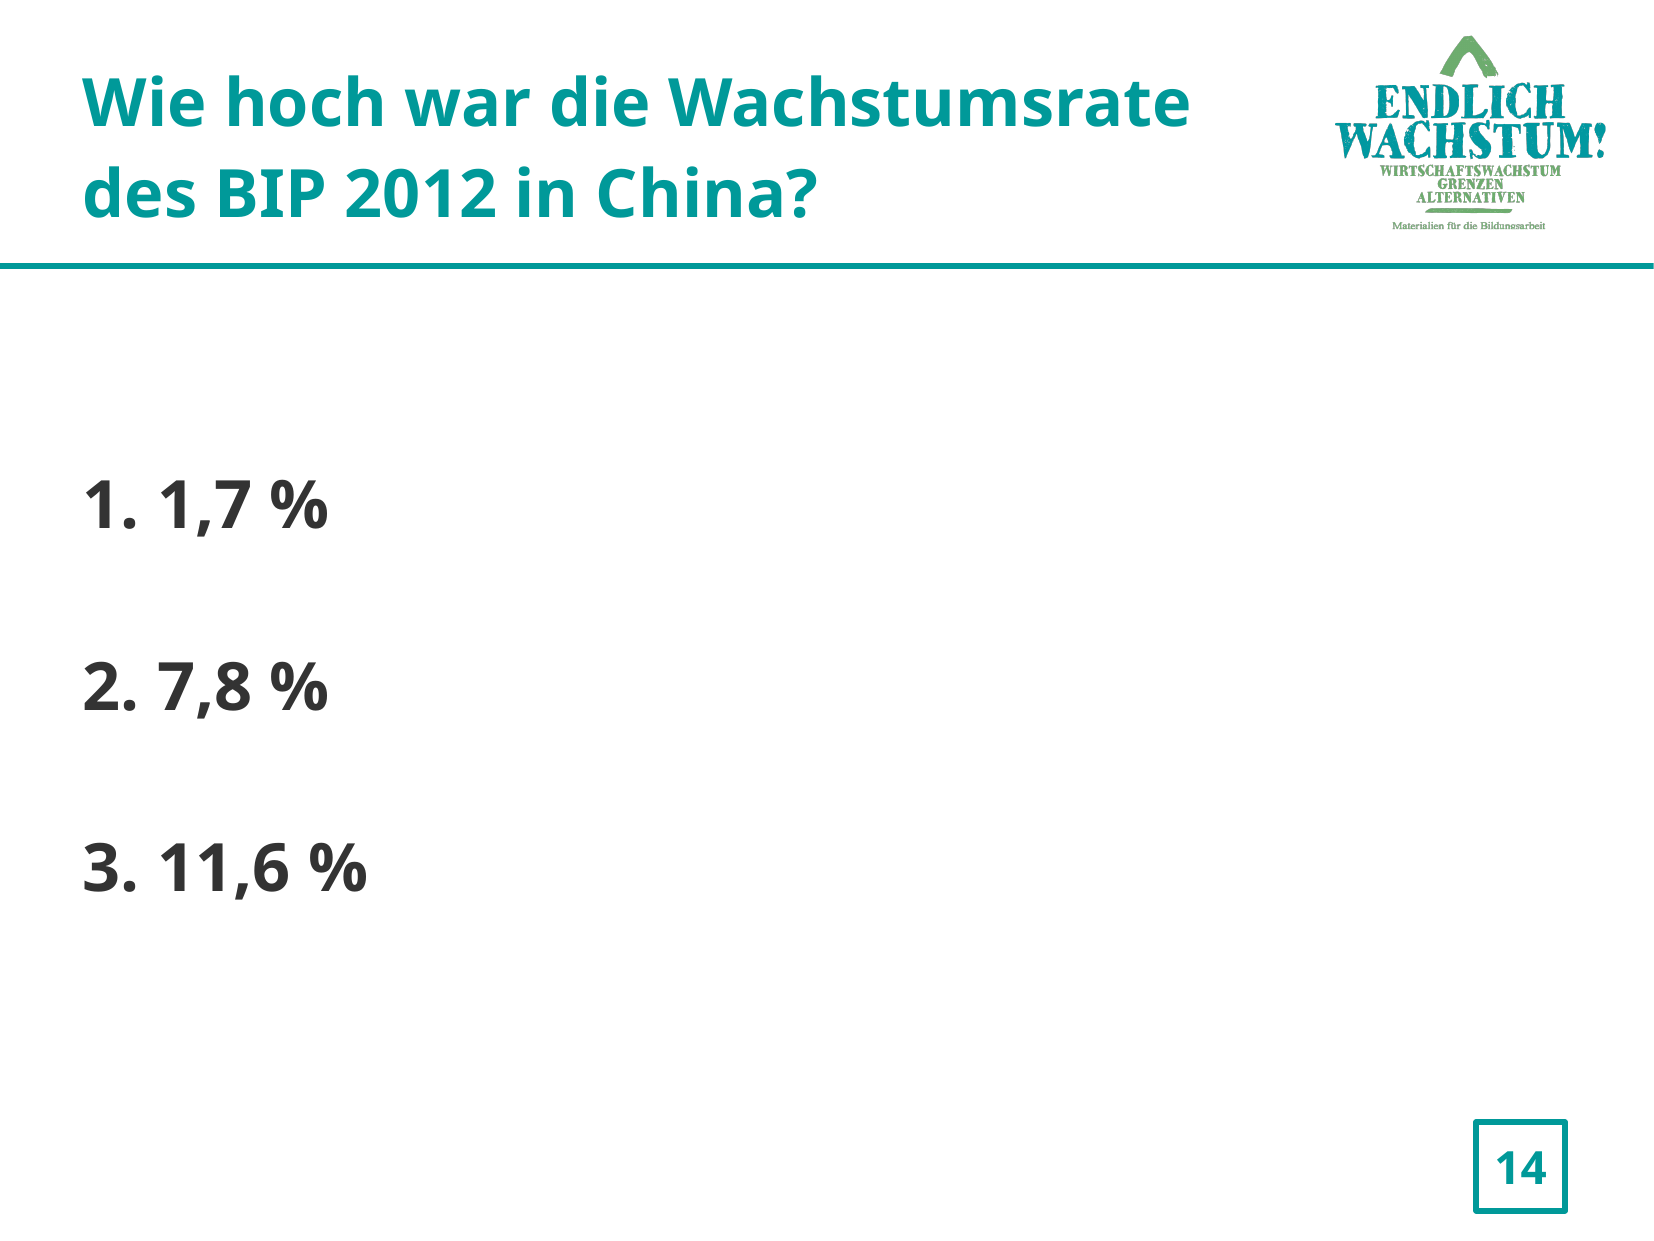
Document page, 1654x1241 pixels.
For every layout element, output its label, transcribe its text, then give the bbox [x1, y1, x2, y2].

title Wie hoch war die Wachstumsrate des BIP 2012 in China? [82, 29, 1300, 264]
picture [1334, 35, 1607, 231]
subtitle 1. 1,7 % 2. 7,8 % 3. 11,6 % [82, 324, 1571, 1045]
